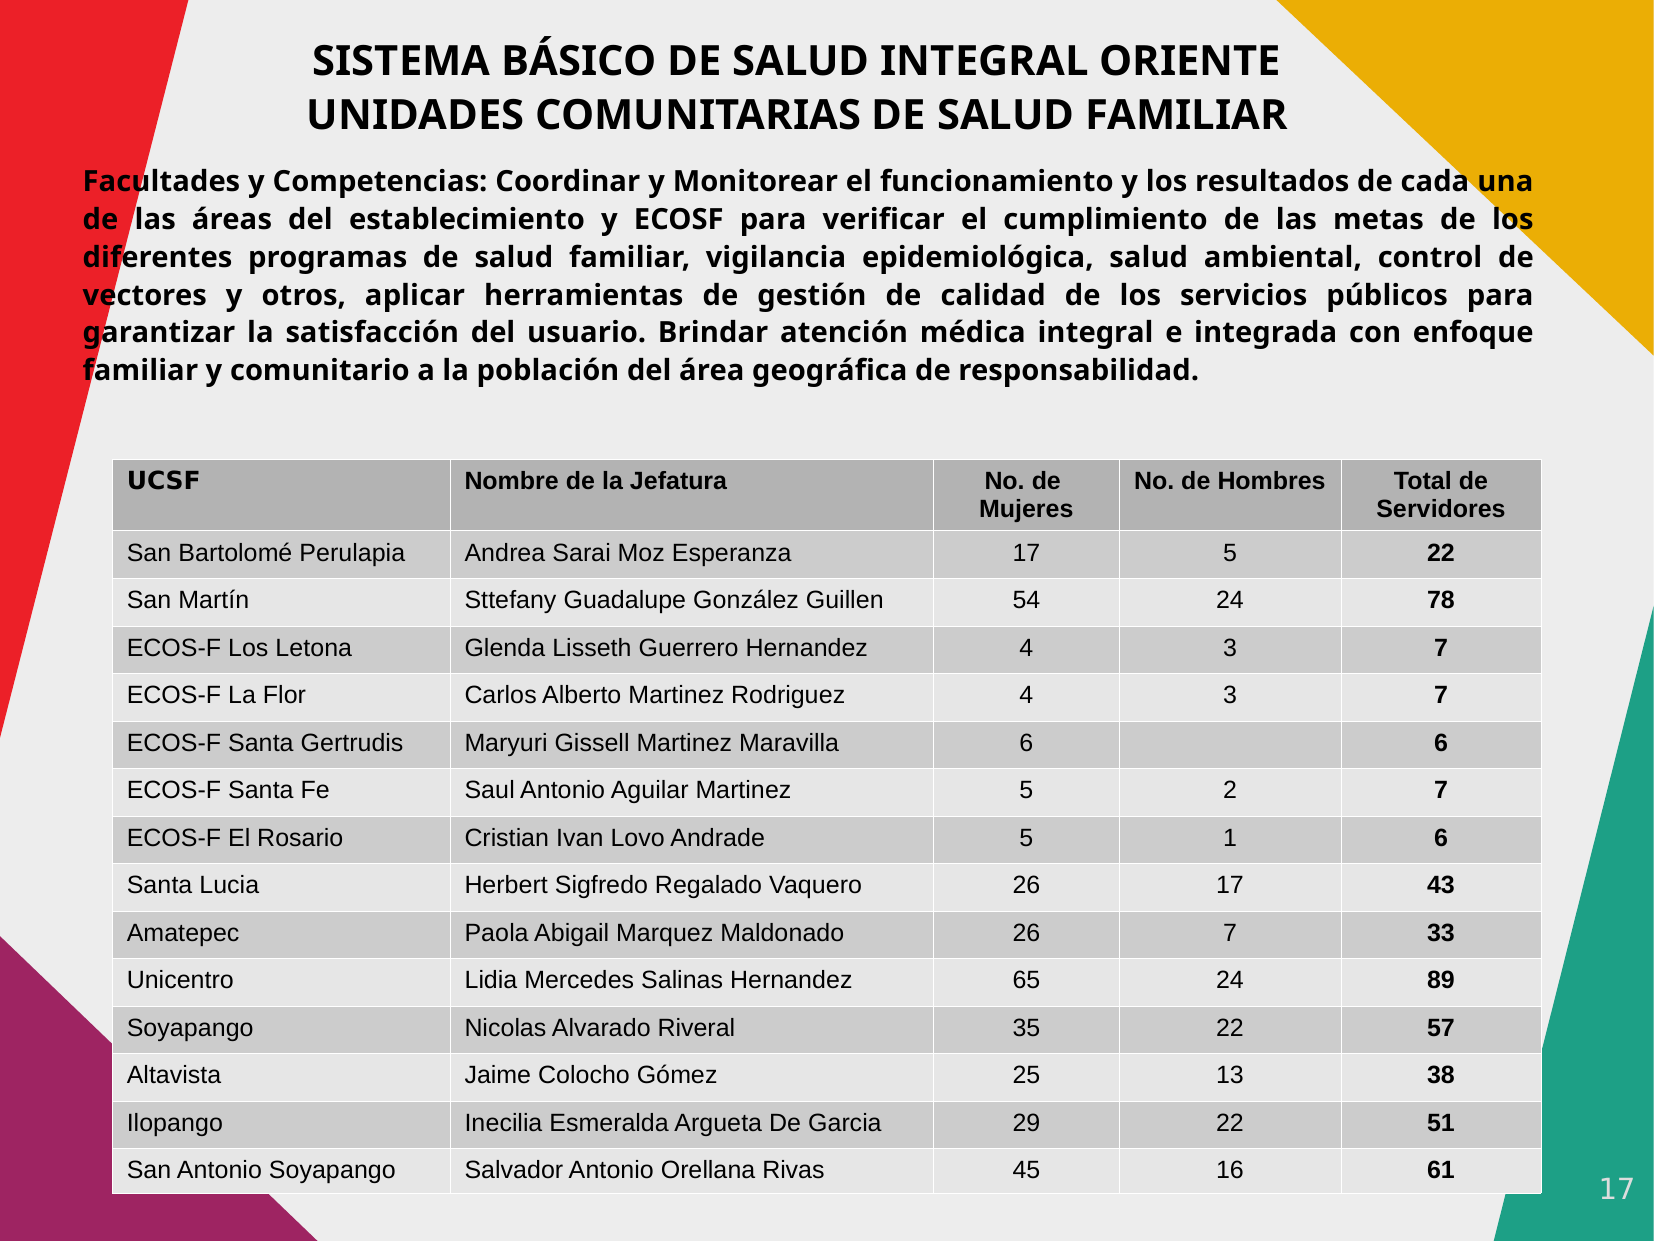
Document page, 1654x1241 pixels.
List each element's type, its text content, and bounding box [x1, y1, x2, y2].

table_cell 5 [1120, 531, 1341, 578]
table_cell ECOS-F Santa Gertrudis [113, 722, 450, 768]
table_cell 1 [1120, 817, 1341, 863]
table_cell 16 [1120, 1149, 1341, 1193]
table_cell 35 [934, 1007, 1119, 1053]
table_cell 4 [934, 674, 1119, 721]
table_cell Inecilia Esmeralda Argueta De Garcia [451, 1102, 933, 1148]
table_cell 22 [1342, 531, 1541, 578]
table_cell San Antonio Soyapango [113, 1149, 450, 1193]
table_cell 24 [1120, 579, 1341, 626]
table_cell 3 [1120, 674, 1341, 721]
table_cell 7 [1342, 769, 1541, 816]
table_cell Saul Antonio Aguilar Martinez [451, 769, 933, 816]
table_cell 6 [934, 722, 1119, 768]
table_header Nombre de la Jefatura [451, 460, 933, 530]
table_cell 25 [934, 1054, 1119, 1101]
table_cell 5 [934, 817, 1119, 863]
table_cell 6 [1342, 817, 1541, 863]
table_header UCSF [113, 460, 450, 530]
table_header No. de Mujeres [934, 460, 1119, 530]
table_cell 54 [934, 579, 1119, 626]
table_cell 61 [1342, 1149, 1541, 1193]
table_cell 33 [1342, 912, 1541, 958]
title SISTEMA BÁSICO DE SALUD INTEGRAL ORIENTE UNIDADES COMUNITARIAS DE SALUD FAMILIAR [0, 13, 1601, 154]
table_cell ECOS-F La Flor [113, 674, 450, 721]
table_cell Lidia Mercedes Salinas Hernandez [451, 959, 933, 1006]
table_cell [1120, 722, 1341, 768]
table_cell Altavista [113, 1054, 450, 1101]
table_cell Nicolas Alvarado Riveral [451, 1007, 933, 1053]
table_cell Andrea Sarai Moz Esperanza [451, 531, 933, 578]
table_cell 89 [1342, 959, 1541, 1006]
table_cell Herbert Sigfredo Regalado Vaquero [451, 864, 933, 911]
table_cell Paola Abigail Marquez Maldonado [451, 912, 933, 958]
table_cell ECOS-F Santa Fe [113, 769, 450, 816]
table_cell 17 [934, 531, 1119, 578]
table_cell 22 [1120, 1102, 1341, 1148]
table_cell Maryuri Gissell Martinez Maravilla [451, 722, 933, 768]
table_cell 43 [1342, 864, 1541, 911]
table_cell 3 [1120, 627, 1341, 673]
table_cell 24 [1120, 959, 1341, 1006]
table_cell Carlos Alberto Martinez Rodriguez [451, 674, 933, 721]
table_cell 38 [1342, 1054, 1541, 1101]
table_cell 2 [1120, 769, 1341, 816]
table_cell 7 [1342, 674, 1541, 721]
text_box Facultades y Competencias: Coordinar y Monitorear el funcionamiento y los resultados de cada una de las áreas del establecimiento y ECOSF para verificar el cumplimiento de las metas de los diferentes programas de salud familiar, vigilancia epidemiológica, salud ambiental, control de vectores y otros, aplicar herramientas de gestión de calidad de los servicios públicos para garantizar la satisfacción del usuario. Brindar atención médica integral e integrada con enfoque familiar y comunitario a la población del área geográfica de responsabilidad. [82, 153, 1536, 402]
table_cell Amatepec [113, 912, 450, 958]
table_cell ECOS-F El Rosario [113, 817, 450, 863]
table_cell 26 [934, 864, 1119, 911]
table_cell 45 [934, 1149, 1119, 1193]
table_cell 22 [1120, 1007, 1341, 1053]
table_cell Santa Lucia [113, 864, 450, 911]
table_cell Salvador Antonio Orellana Rivas [451, 1149, 933, 1193]
table_cell Jaime Colocho Gómez [451, 1054, 933, 1101]
table_cell San Bartolomé Perulapia [113, 531, 450, 578]
table_cell 17 [1120, 864, 1341, 911]
table_cell 57 [1342, 1007, 1541, 1053]
table_cell 7 [1120, 912, 1341, 958]
table_cell Glenda Lisseth Guerrero Hernandez [451, 627, 933, 673]
table_cell 5 [934, 769, 1119, 816]
table_cell 51 [1342, 1102, 1541, 1148]
table_cell 26 [934, 912, 1119, 958]
table_cell San Martín [113, 579, 450, 626]
table_header Total de Servidores [1342, 460, 1541, 530]
table_cell 13 [1120, 1054, 1341, 1101]
table_cell 6 [1342, 722, 1541, 768]
table_cell Soyapango [113, 1007, 450, 1053]
table_cell Ilopango [113, 1102, 450, 1148]
table_cell ECOS-F Los Letona [113, 627, 450, 673]
table_cell 65 [934, 959, 1119, 1006]
table_cell Sttefany Guadalupe González Guillen [451, 579, 933, 626]
table_cell 7 [1342, 627, 1541, 673]
table_cell 4 [934, 627, 1119, 673]
table_header No. de Hombres [1120, 460, 1341, 530]
table_cell Unicentro [113, 959, 450, 1006]
table_cell Cristian Ivan Lovo Andrade [451, 817, 933, 863]
table_cell 78 [1342, 579, 1541, 626]
table_cell 29 [934, 1102, 1119, 1148]
